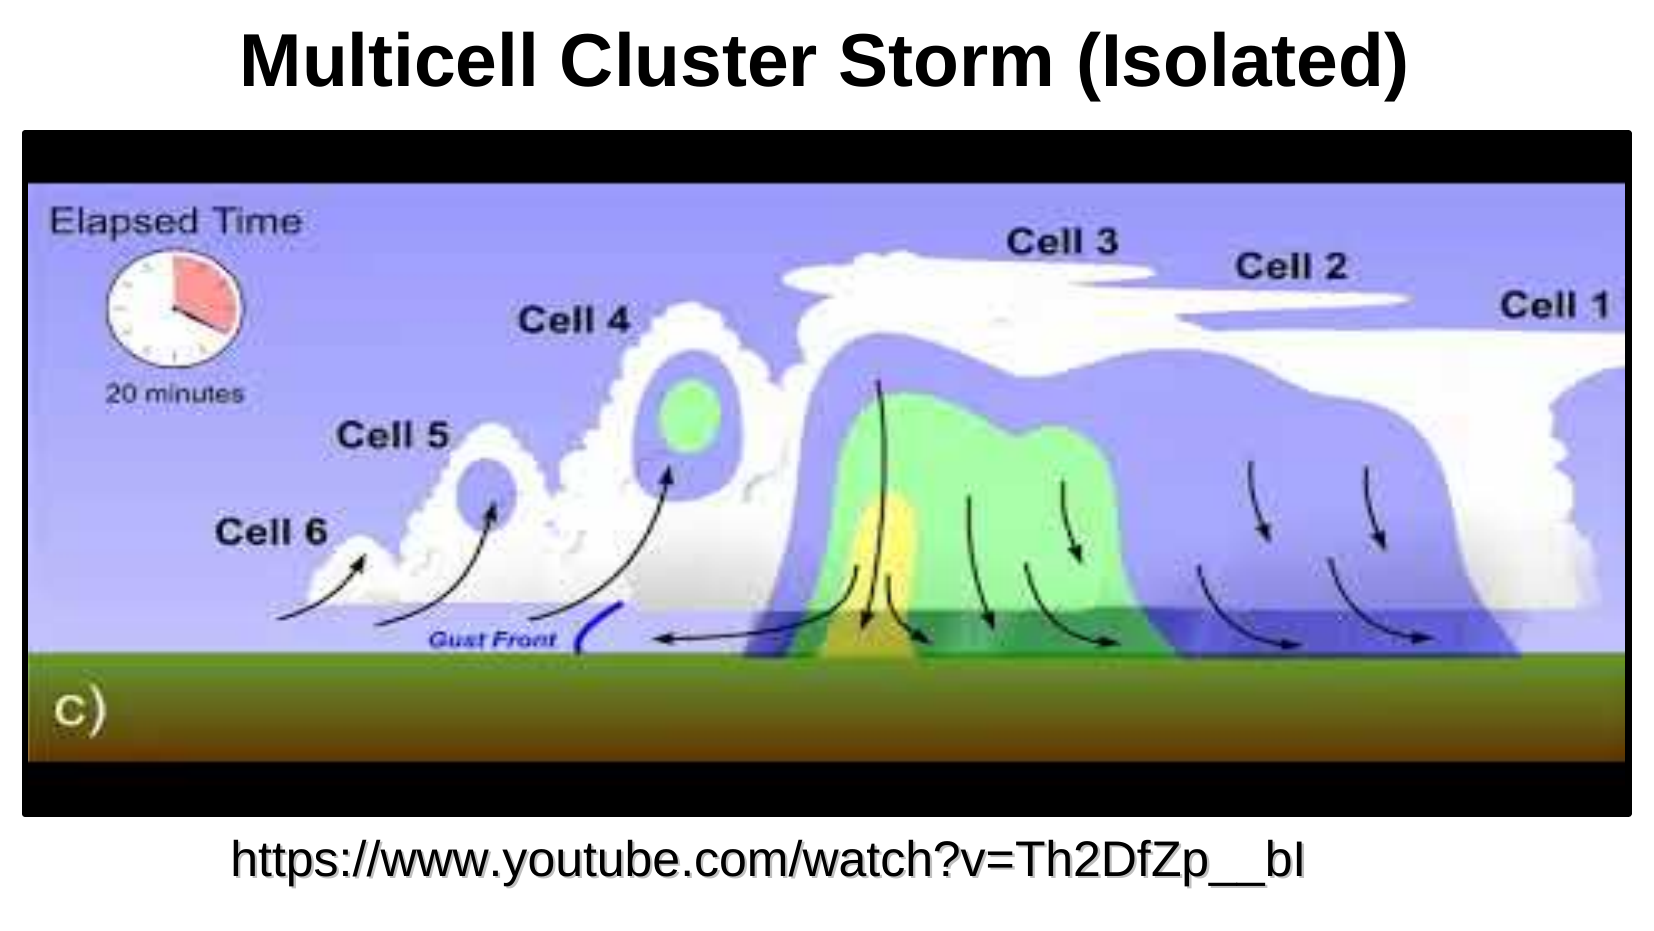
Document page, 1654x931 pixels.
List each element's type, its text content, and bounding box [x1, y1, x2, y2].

title Multicell Cluster Storm (Isolated) [0, 5, 1654, 107]
text_box https://www.youtube.com/watch?v=Th2DfZp__bI [112, 825, 1426, 888]
picture [27, 136, 1626, 812]
